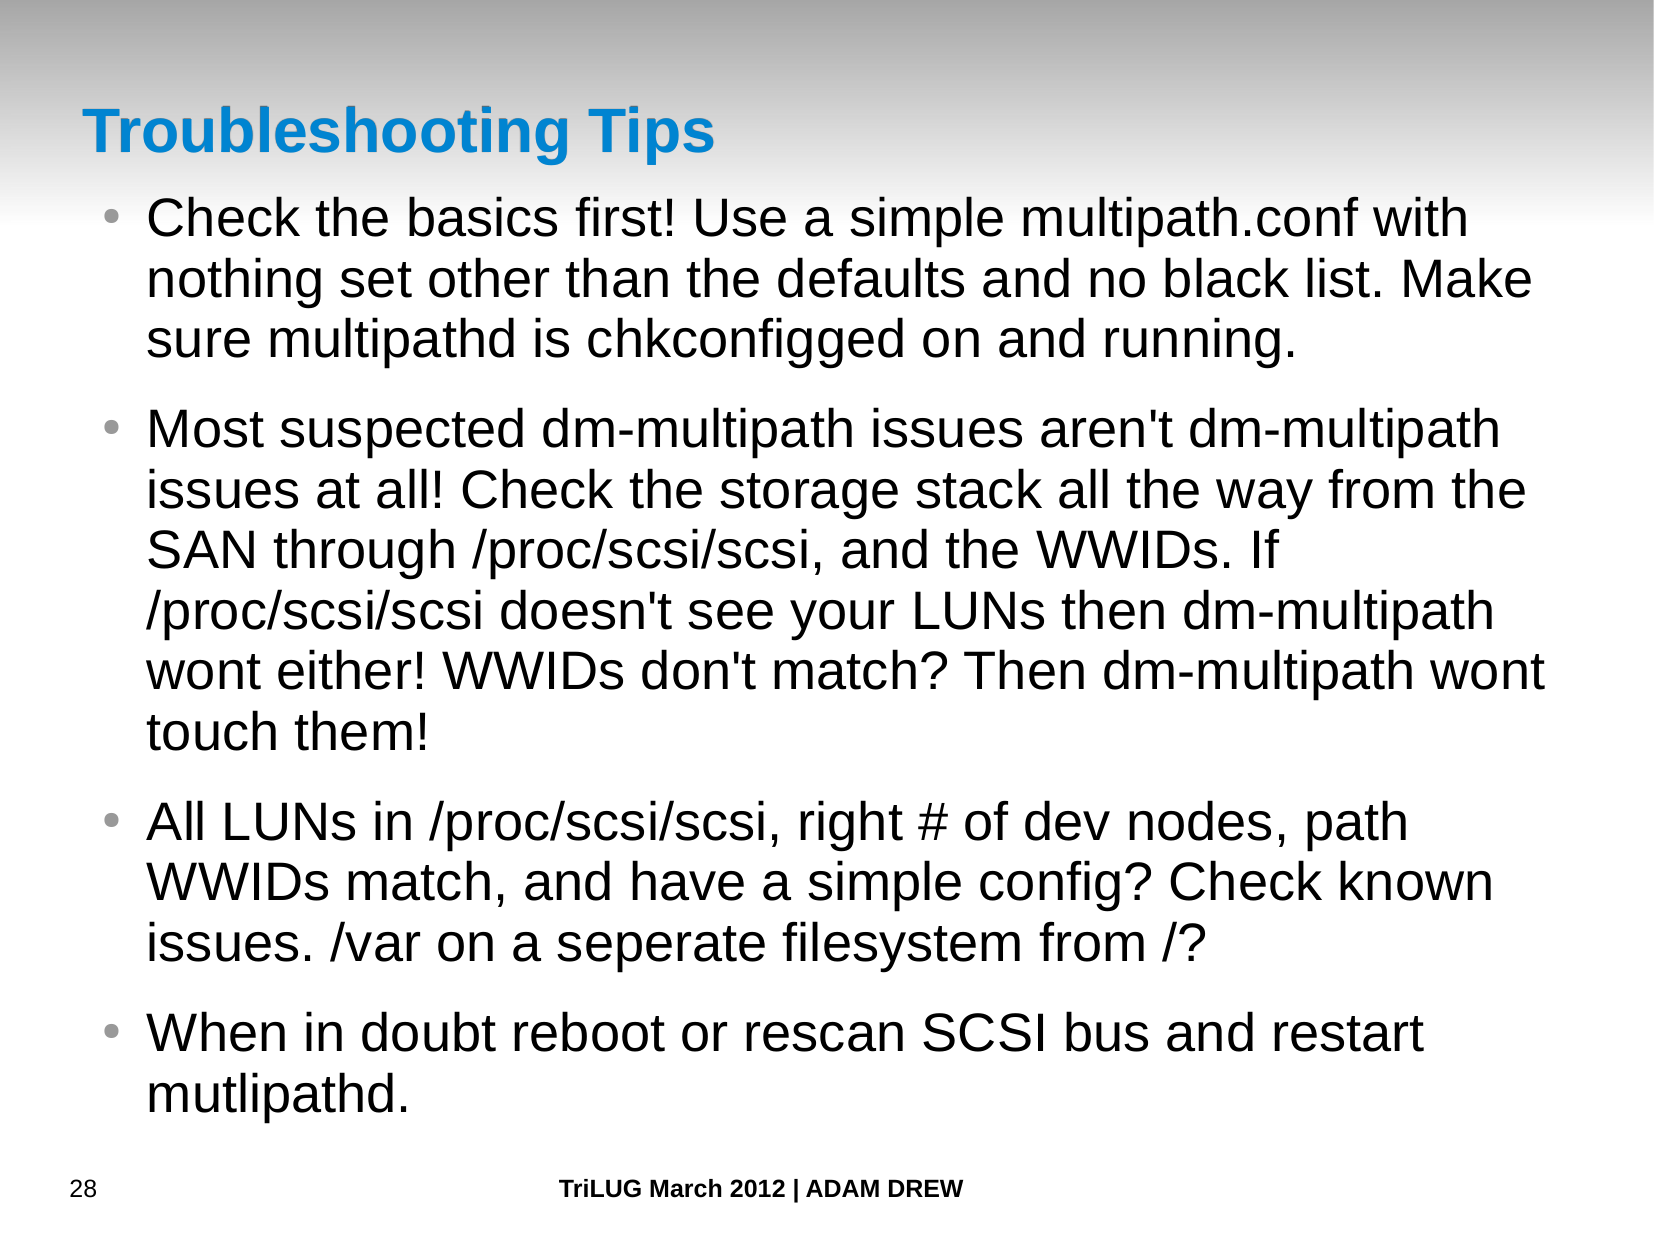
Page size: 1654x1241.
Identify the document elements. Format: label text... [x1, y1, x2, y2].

picture [0, 0, 1654, 225]
list Check the basics first! Use a simple multipath.conf with nothing set other than the defaults and no black list. Make sure multipathd is chkconfigged on and running. Most suspected dm-multipath issues aren't dm-multipath issues at all! Check the storage stack all the way from the SAN through /proc/scsi/scsi, and the WWIDs. If /proc/scsi/scsi doesn't see your LUNs then dm-multipath wont either! WWIDs don't match? Then dm-multipath wont touch them! All LUNs in /proc/scsi/scsi, right # of dev nodes, path WWIDs match, and have a simple config? Check known issues. /var on a seperate filesystem from /? When in doubt reboot or rescan SCSI bus and restart mutlipathd. [86, 187, 1576, 1124]
title Troubleshooting Tips [82, 37, 1571, 226]
